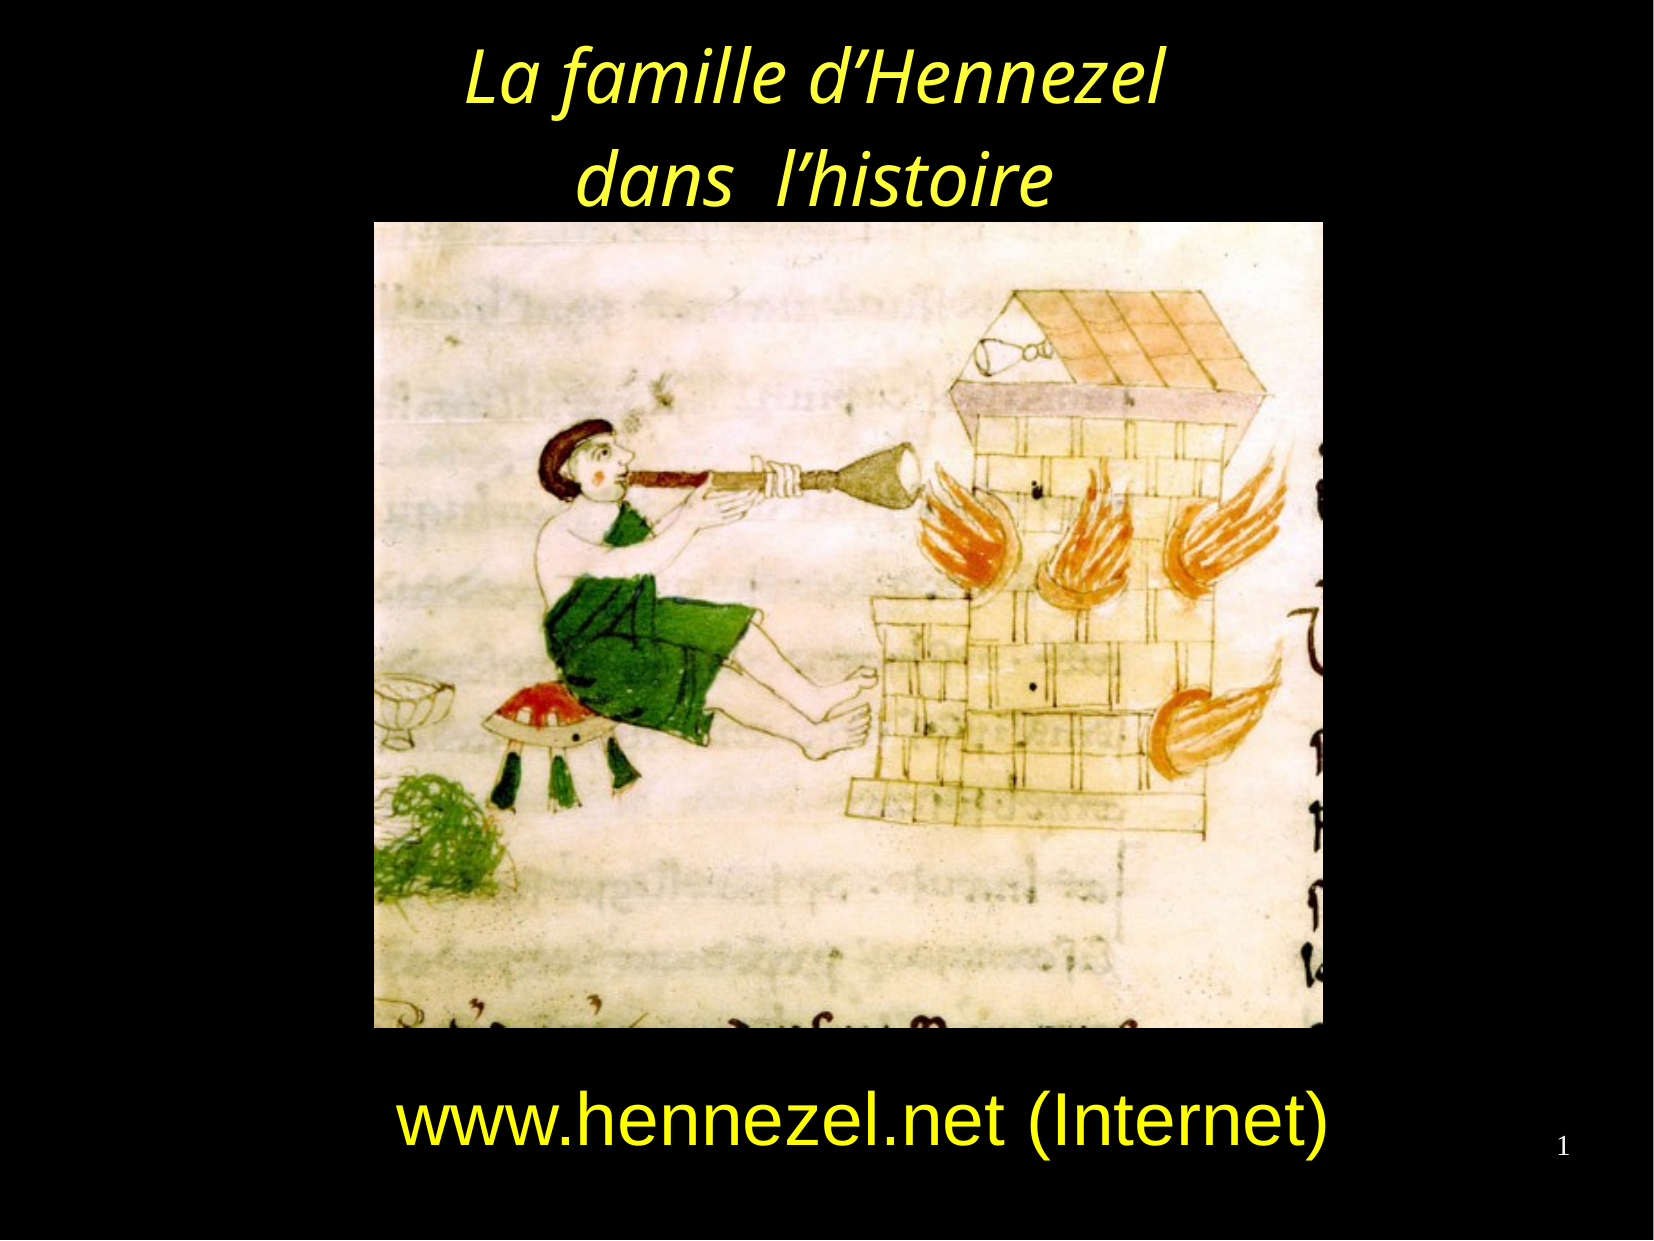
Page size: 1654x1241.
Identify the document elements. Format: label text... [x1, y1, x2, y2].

picture [374, 222, 1323, 1028]
subtitle La famille d’Hennezel dans l’histoire [70, 35, 1559, 216]
title www.hennezel.net (Internet) [129, 1056, 1619, 1182]
